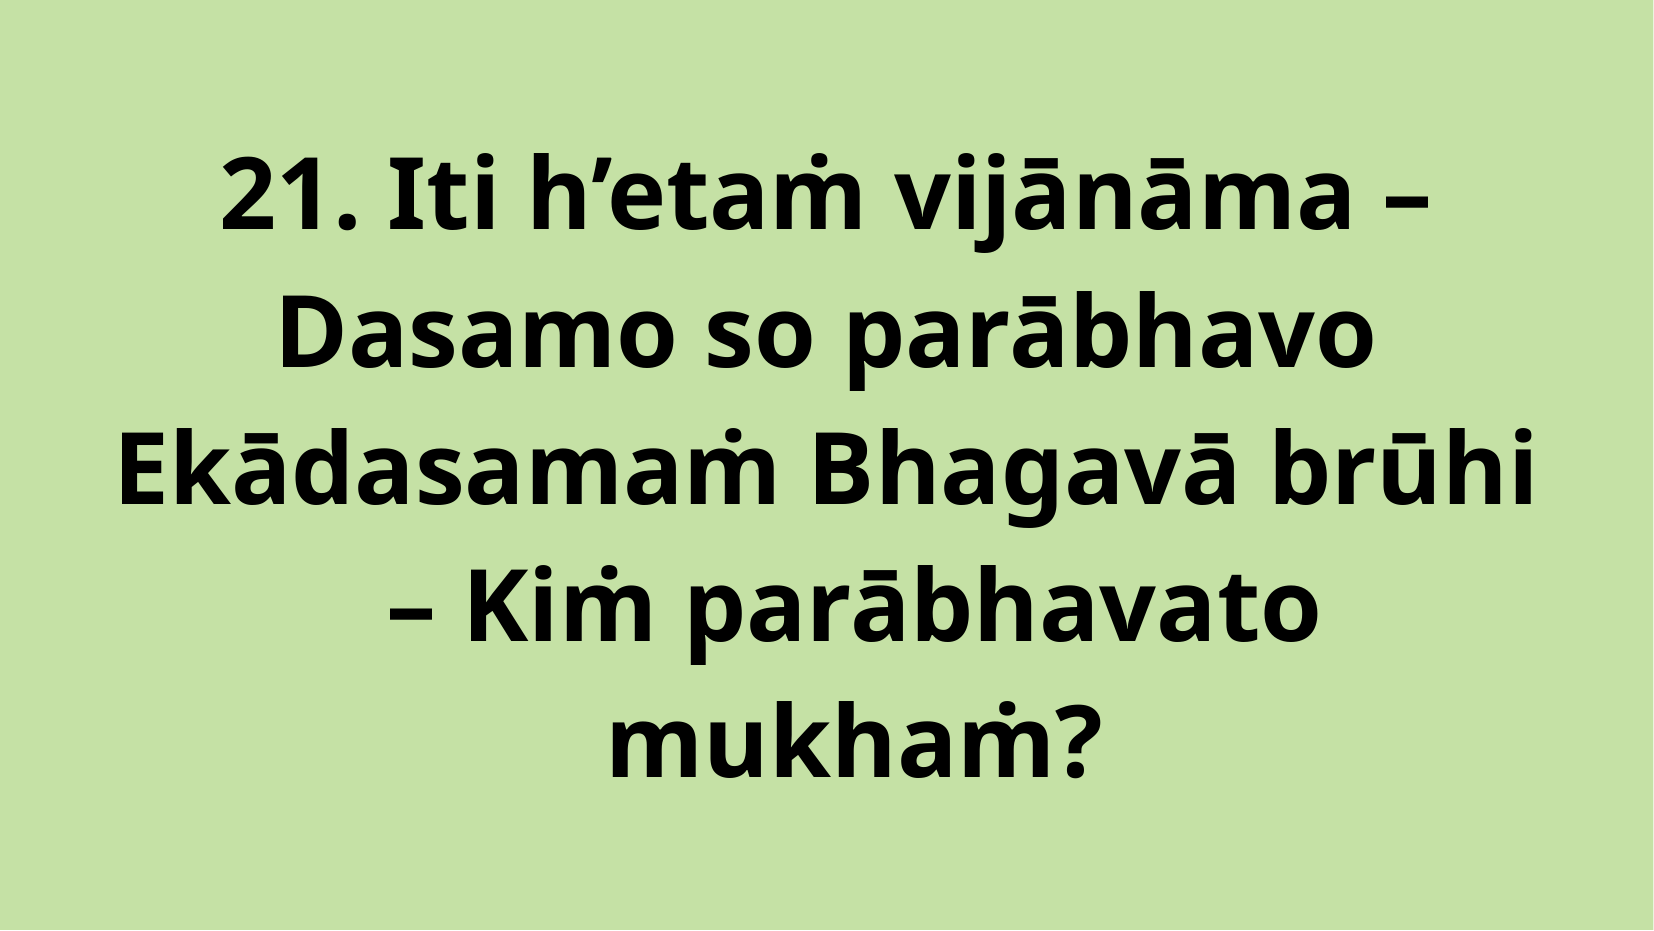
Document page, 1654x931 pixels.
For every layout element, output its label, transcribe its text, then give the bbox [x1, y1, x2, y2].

subtitle 21. Iti h’etaṁ vijānāma – Dasamo so parābhavo Ekādasamaṁ Bhagavā brūhi – Kiṁ parābhavato mukhaṁ? [82, 0, 1571, 931]
